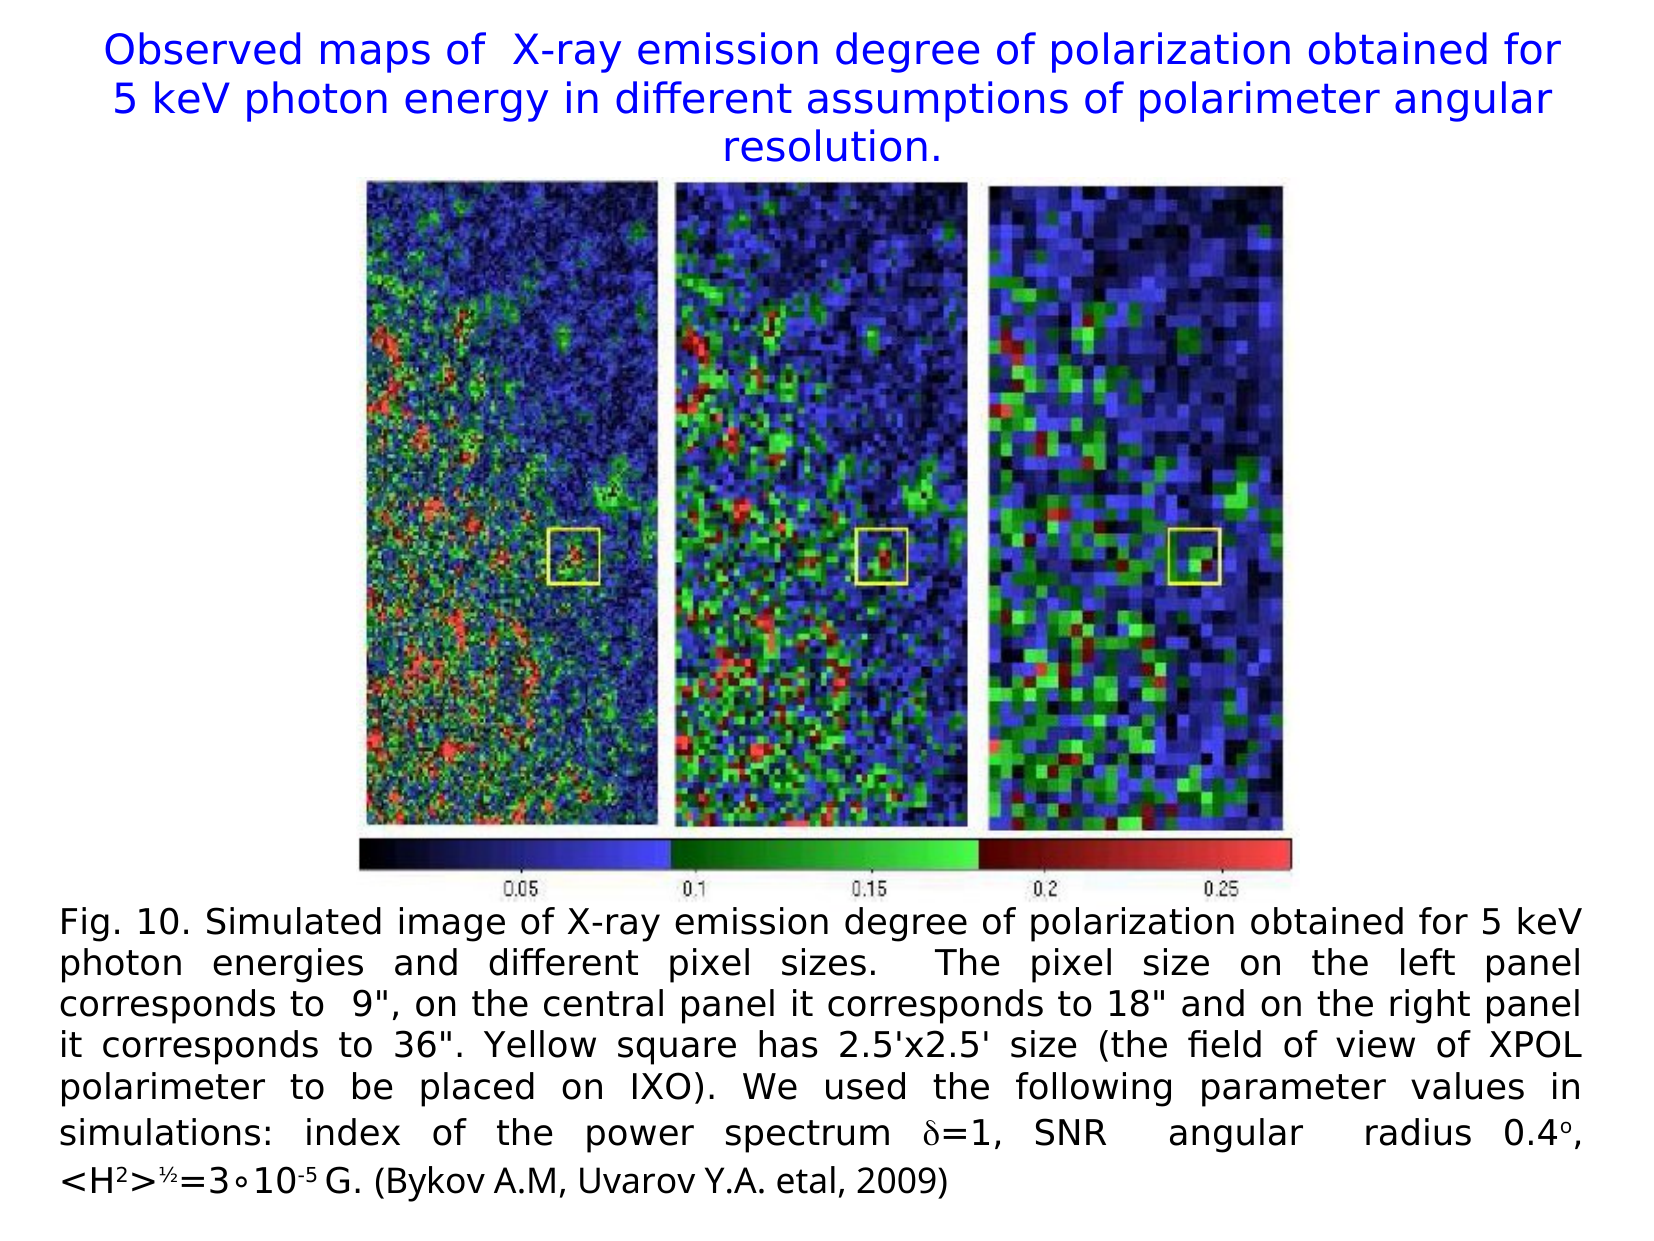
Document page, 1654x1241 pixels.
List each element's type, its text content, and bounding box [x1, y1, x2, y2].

picture [356, 177, 1300, 903]
text_box Fig. 10. Simulated image of X-ray emission degree of polarization obtained for 5 keV photon energies and different pixel sizes. The pixel size on the left panel corresponds to 9", on the central panel it corresponds to 18" and on the right panel it corresponds to 36". Yellow square has 2.5'x2.5' size (the field of view of XPOL polarimeter to be placed on IXO). We used the following parameter values in simulations: index of the power spectrum =1, SNR angular radius 0.4o, <H2>½=3∘10-5 G. (Bykov A.M, Uvarov Y.A. etal, 2009) [59, 903, 1584, 1202]
title Observed maps of X-ray emission degree of polarization obtained for 5 keV photon energy in different assumptions of polarimeter angular resolution. [88, 25, 1577, 172]
